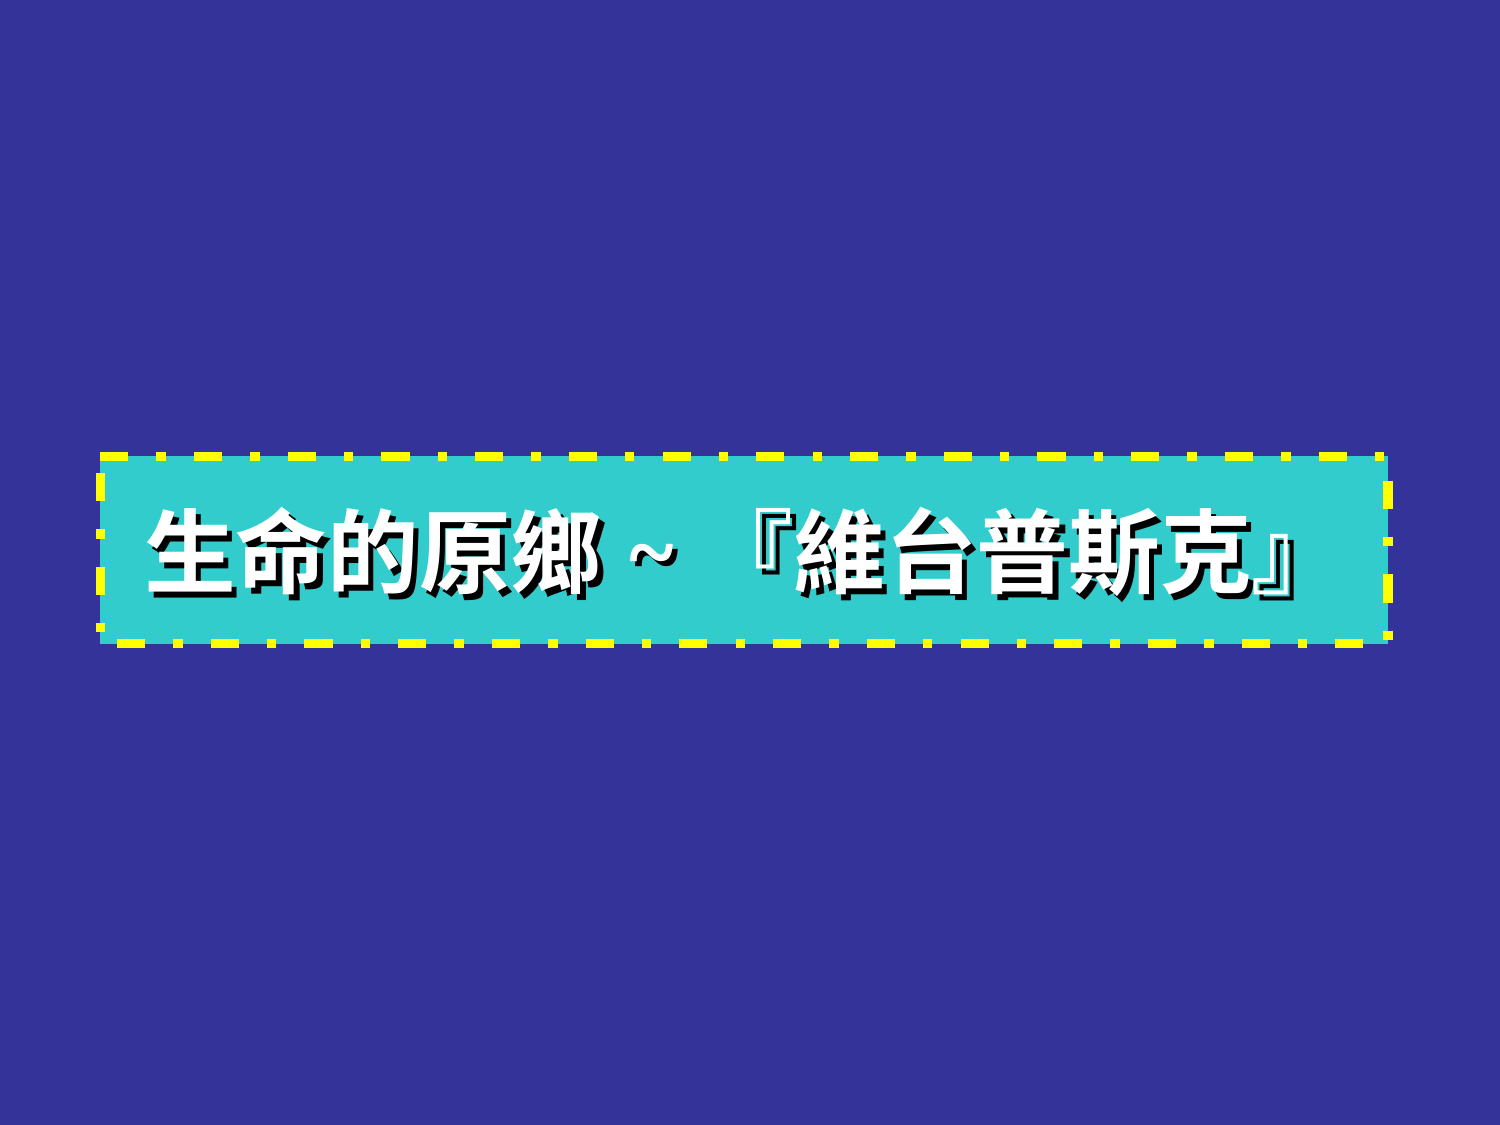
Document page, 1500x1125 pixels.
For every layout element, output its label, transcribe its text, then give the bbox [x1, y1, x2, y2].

text_box 生命的原鄉~『維台普斯克』 [100, 456, 1388, 644]
